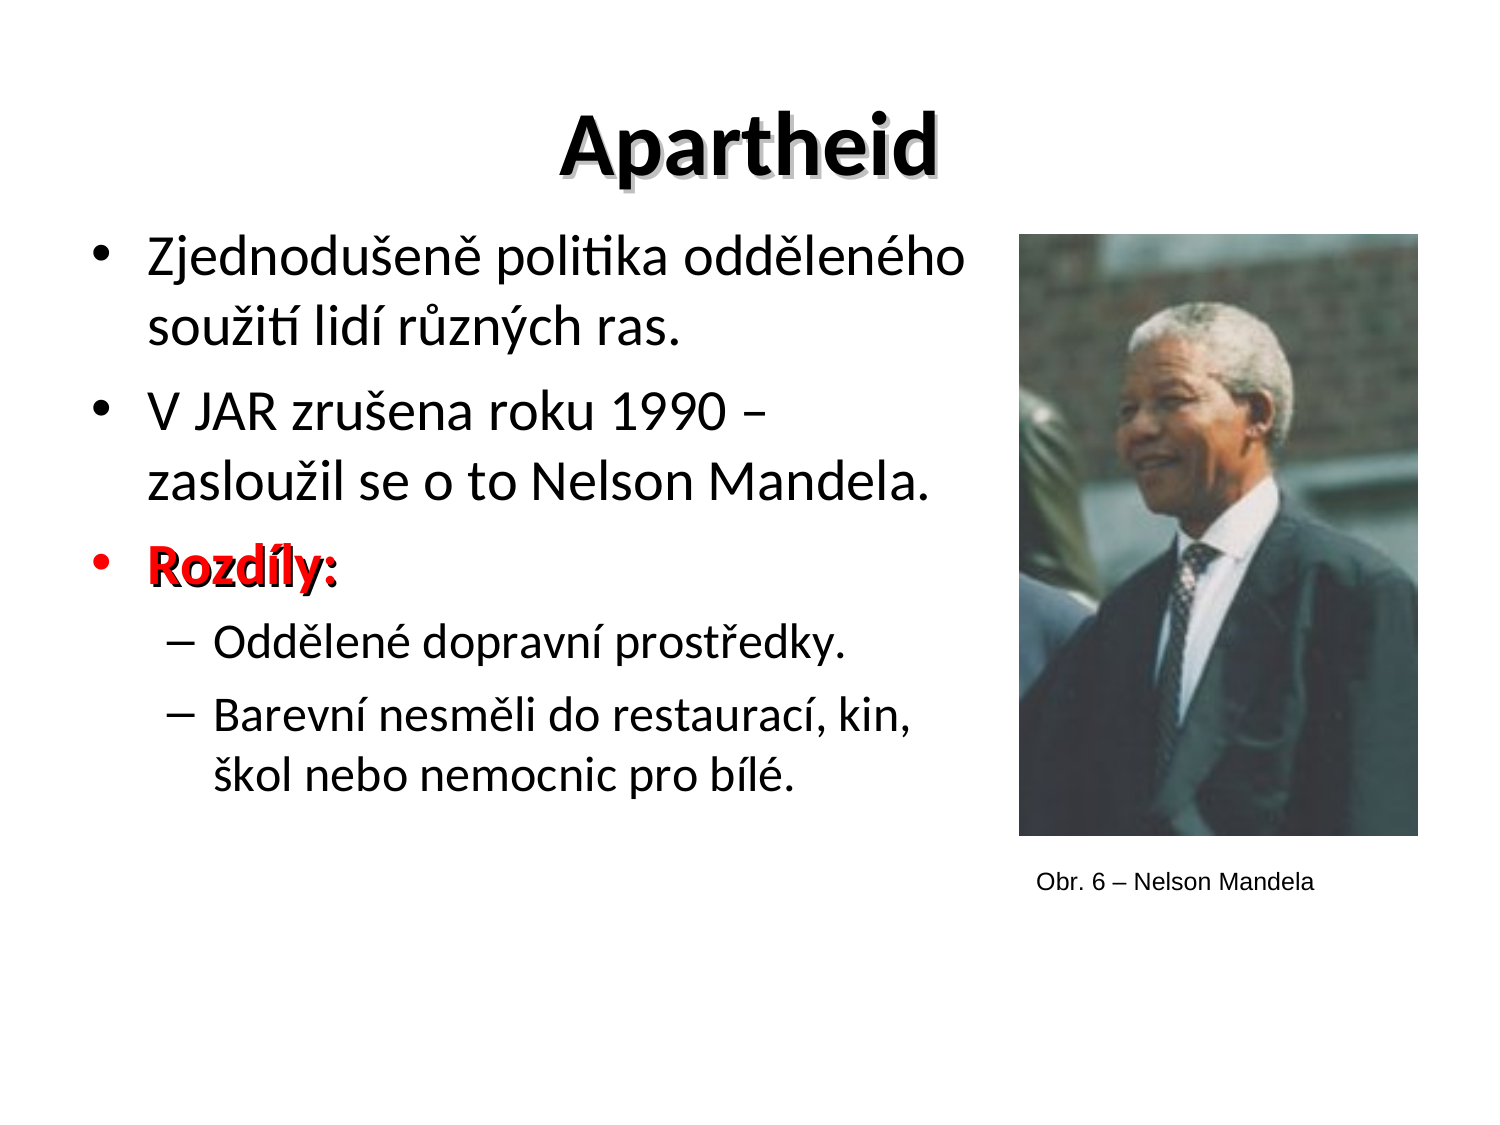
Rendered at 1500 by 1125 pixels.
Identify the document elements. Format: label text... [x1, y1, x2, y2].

list Zjednodušeně politika odděleného soužití lidí různých ras. V JAR zrušena roku 1990 – zasloužil se o to Nelson Mandela. Rozdíly: Oddělené dopravní prostředky. Barevní nesměli do restaurací, kin, škol nebo nemocnic pro bílé. [76, 125, 987, 841]
picture [1019, 234, 1418, 836]
title Apartheid [75, 45, 1426, 233]
text_box Obr. 6 – Nelson Mandela [1021, 857, 1467, 904]
